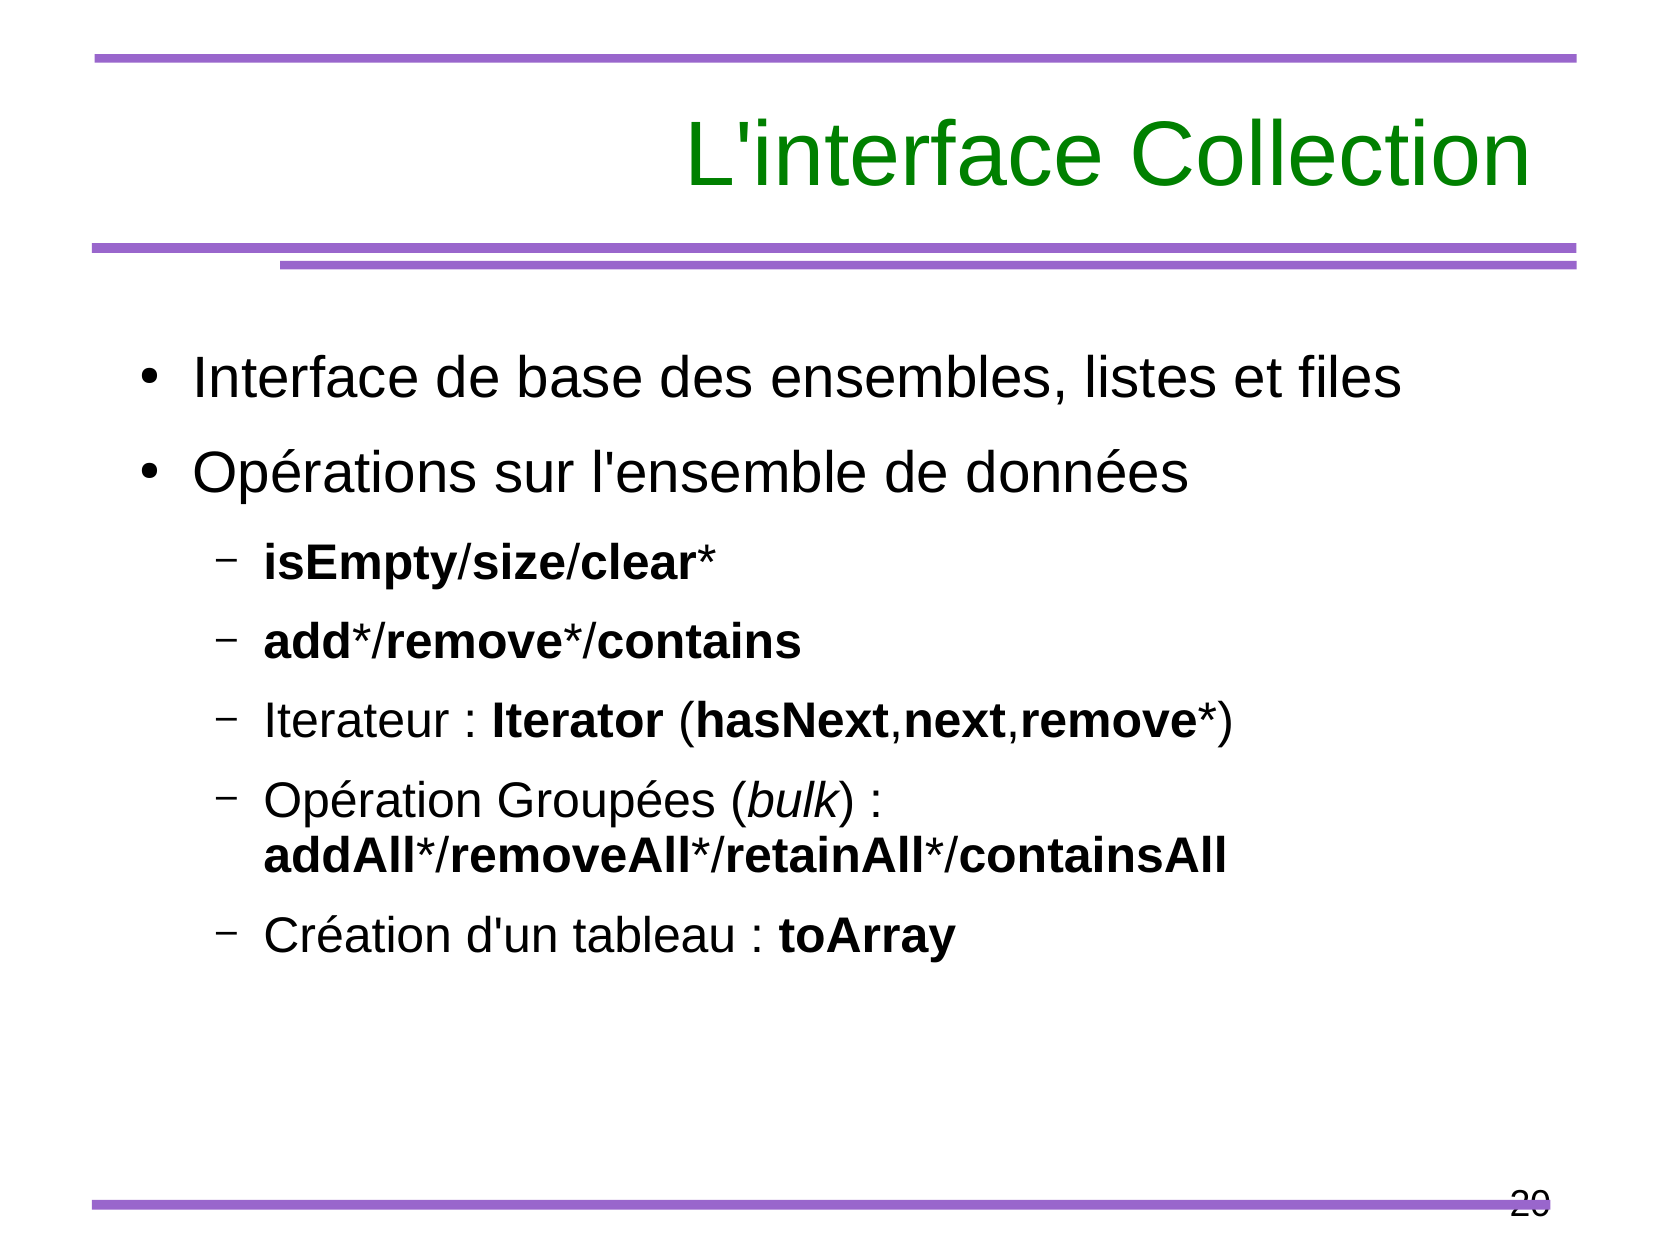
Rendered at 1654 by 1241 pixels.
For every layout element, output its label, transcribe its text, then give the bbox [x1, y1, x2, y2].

title L'interface Collection [121, 49, 1534, 257]
list Interface de base des ensembles, listes et files Opérations sur l'ensemble de données isEmpty/size/clear* add*/remove*/contains Iterateur : Iterator (hasNext,next,remove*) Opération Groupées (bulk) : addAll*/removeAll*/retainAll*/containsAll Création d'un tableau : toArray [121, 344, 1534, 1127]
